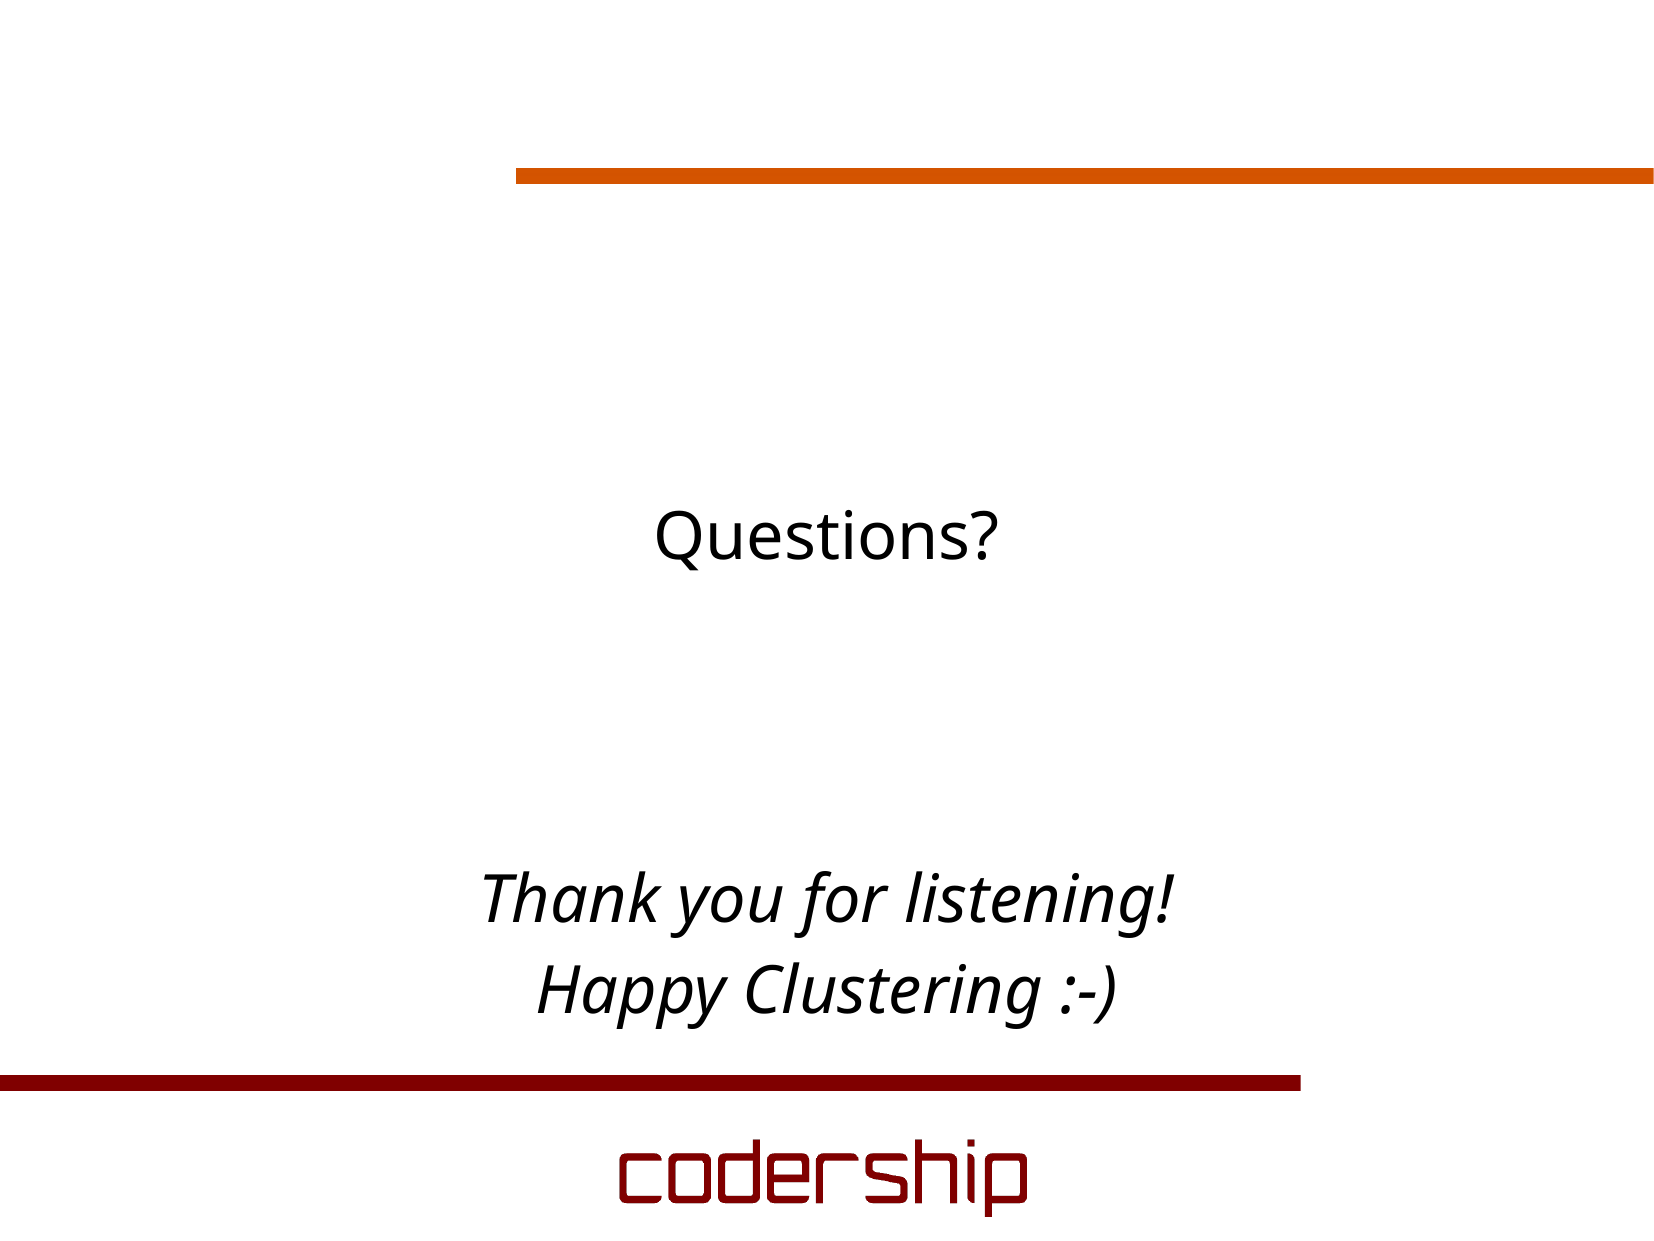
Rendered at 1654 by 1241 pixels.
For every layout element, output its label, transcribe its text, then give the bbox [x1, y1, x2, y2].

subtitle Questions? Thank you for listening! Happy Clustering :-) [82, 49, 1571, 1109]
picture [612, 1132, 1034, 1224]
picture [0, 1075, 82, 1091]
picture [1571, 168, 1654, 184]
